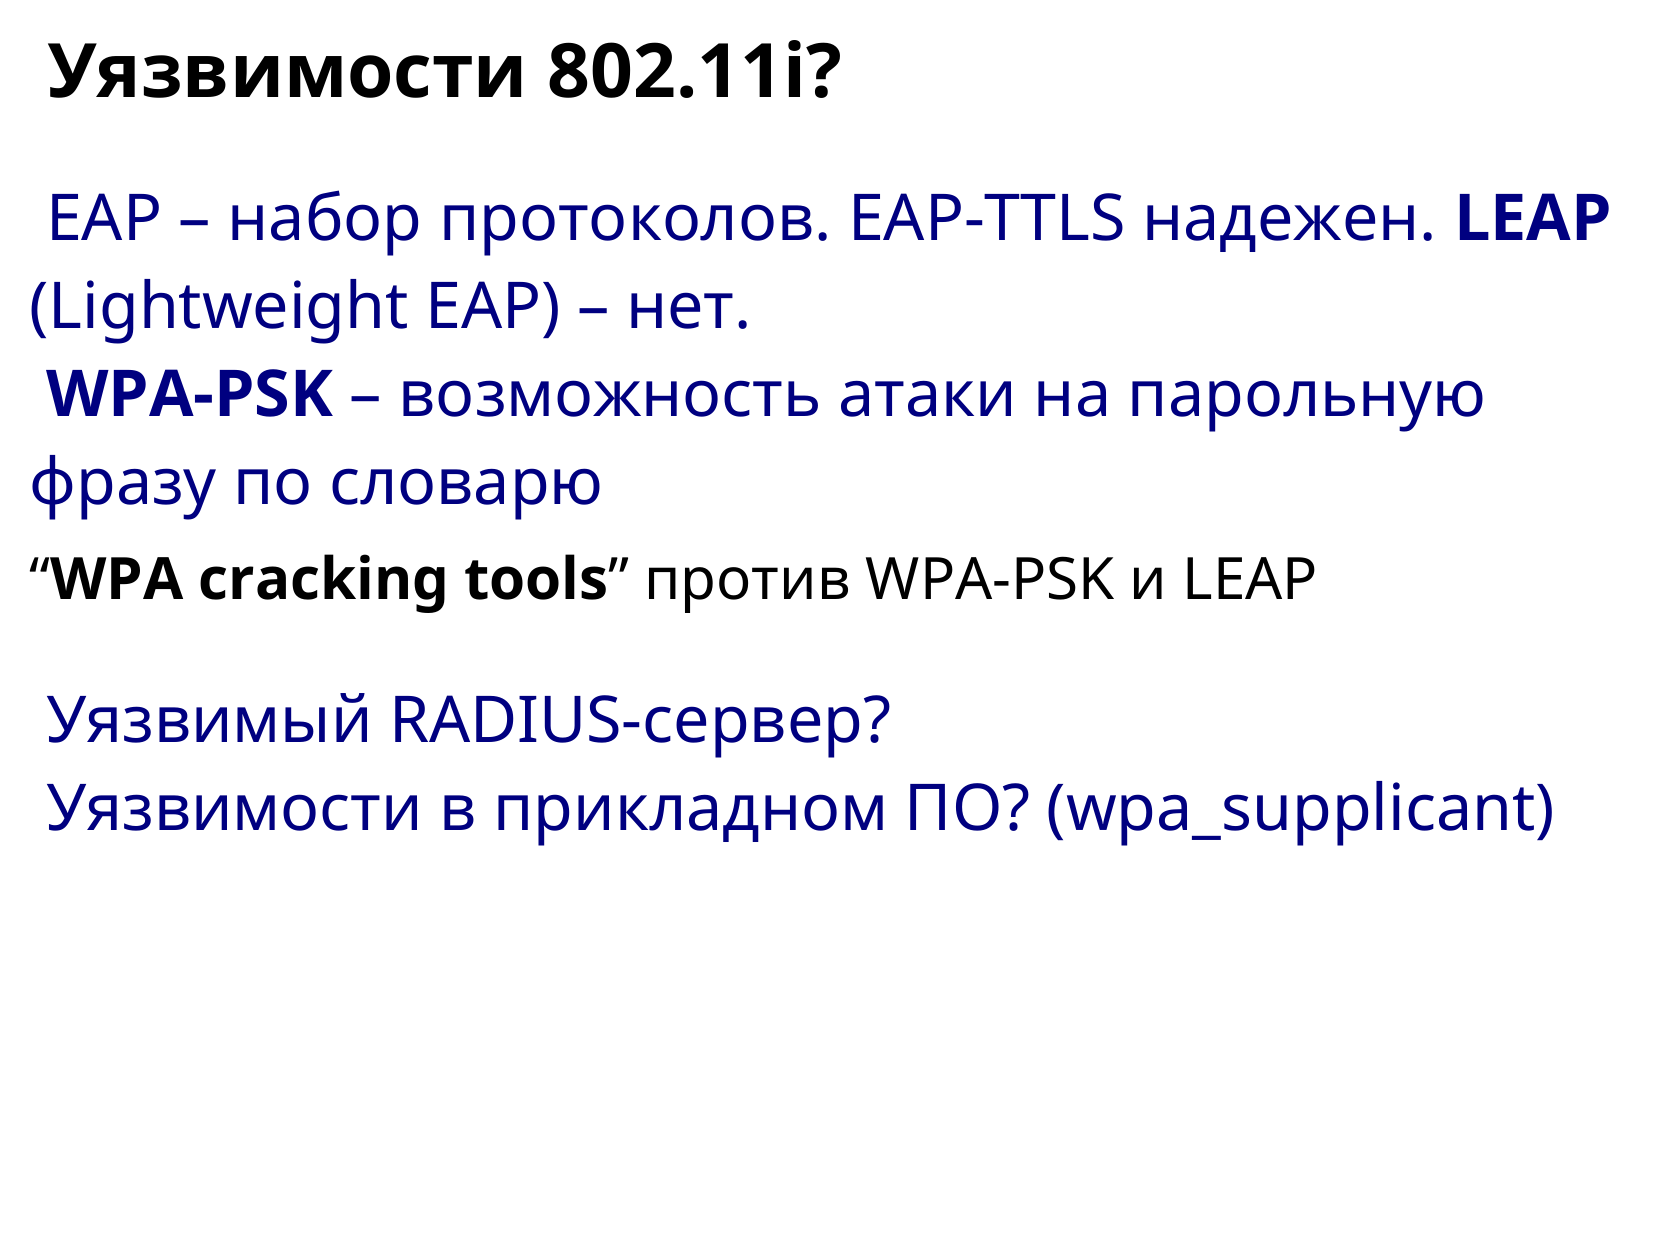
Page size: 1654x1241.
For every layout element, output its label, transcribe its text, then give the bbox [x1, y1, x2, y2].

text_box Уязвимый RADIUS-сервер? Уязвимости в прикладном ПО? (wpa_supplicant) [29, 673, 1625, 1022]
text_box “WPA cracking tools” против WPA-PSK и LEAP [29, 537, 1565, 609]
text_box Уязвимости 802.11i? [47, 17, 1595, 110]
text_box EAP – набор протоколов. EAP-TTLS надежен. LEAP (Lightweight EAP) – нет. WPA-PSK – возможность атаки на парольную фразу по словарю [29, 171, 1625, 520]
